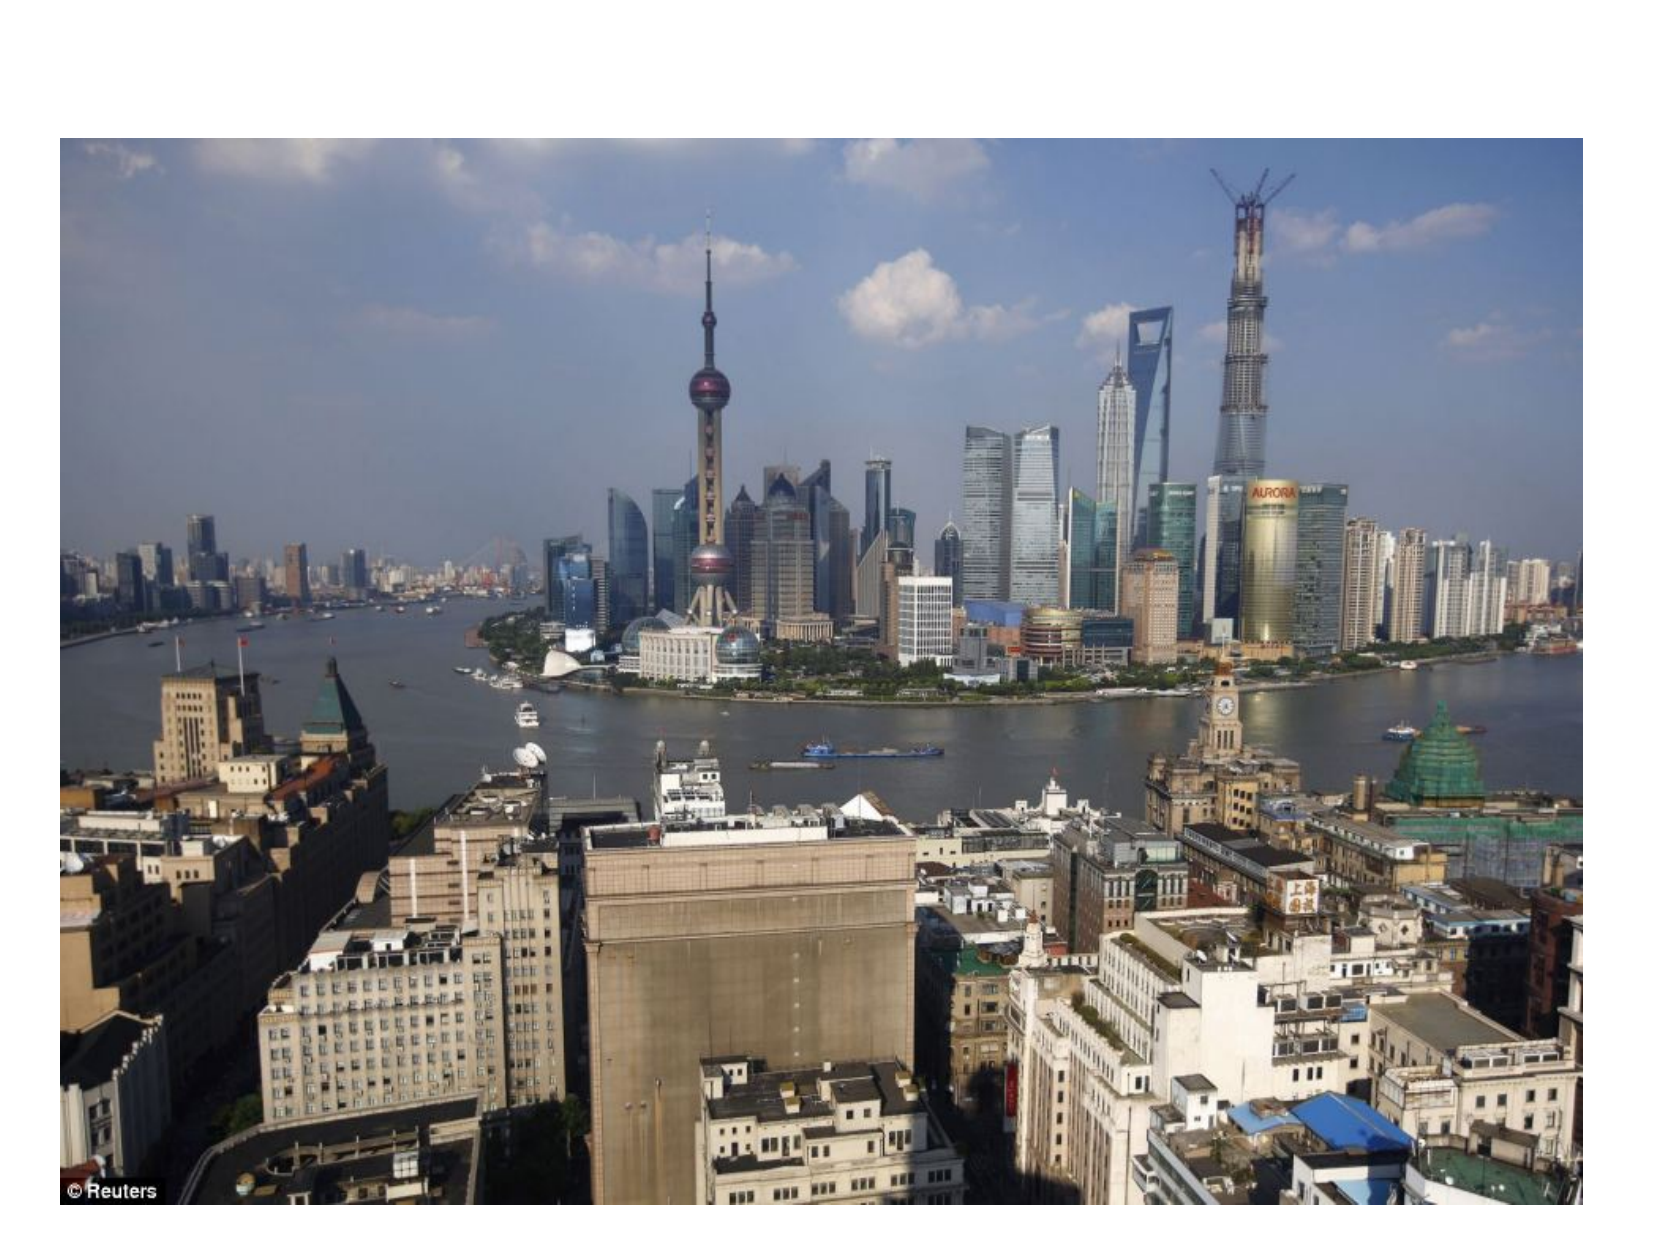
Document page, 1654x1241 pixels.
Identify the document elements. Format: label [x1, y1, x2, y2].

picture [60, 138, 1583, 1205]
